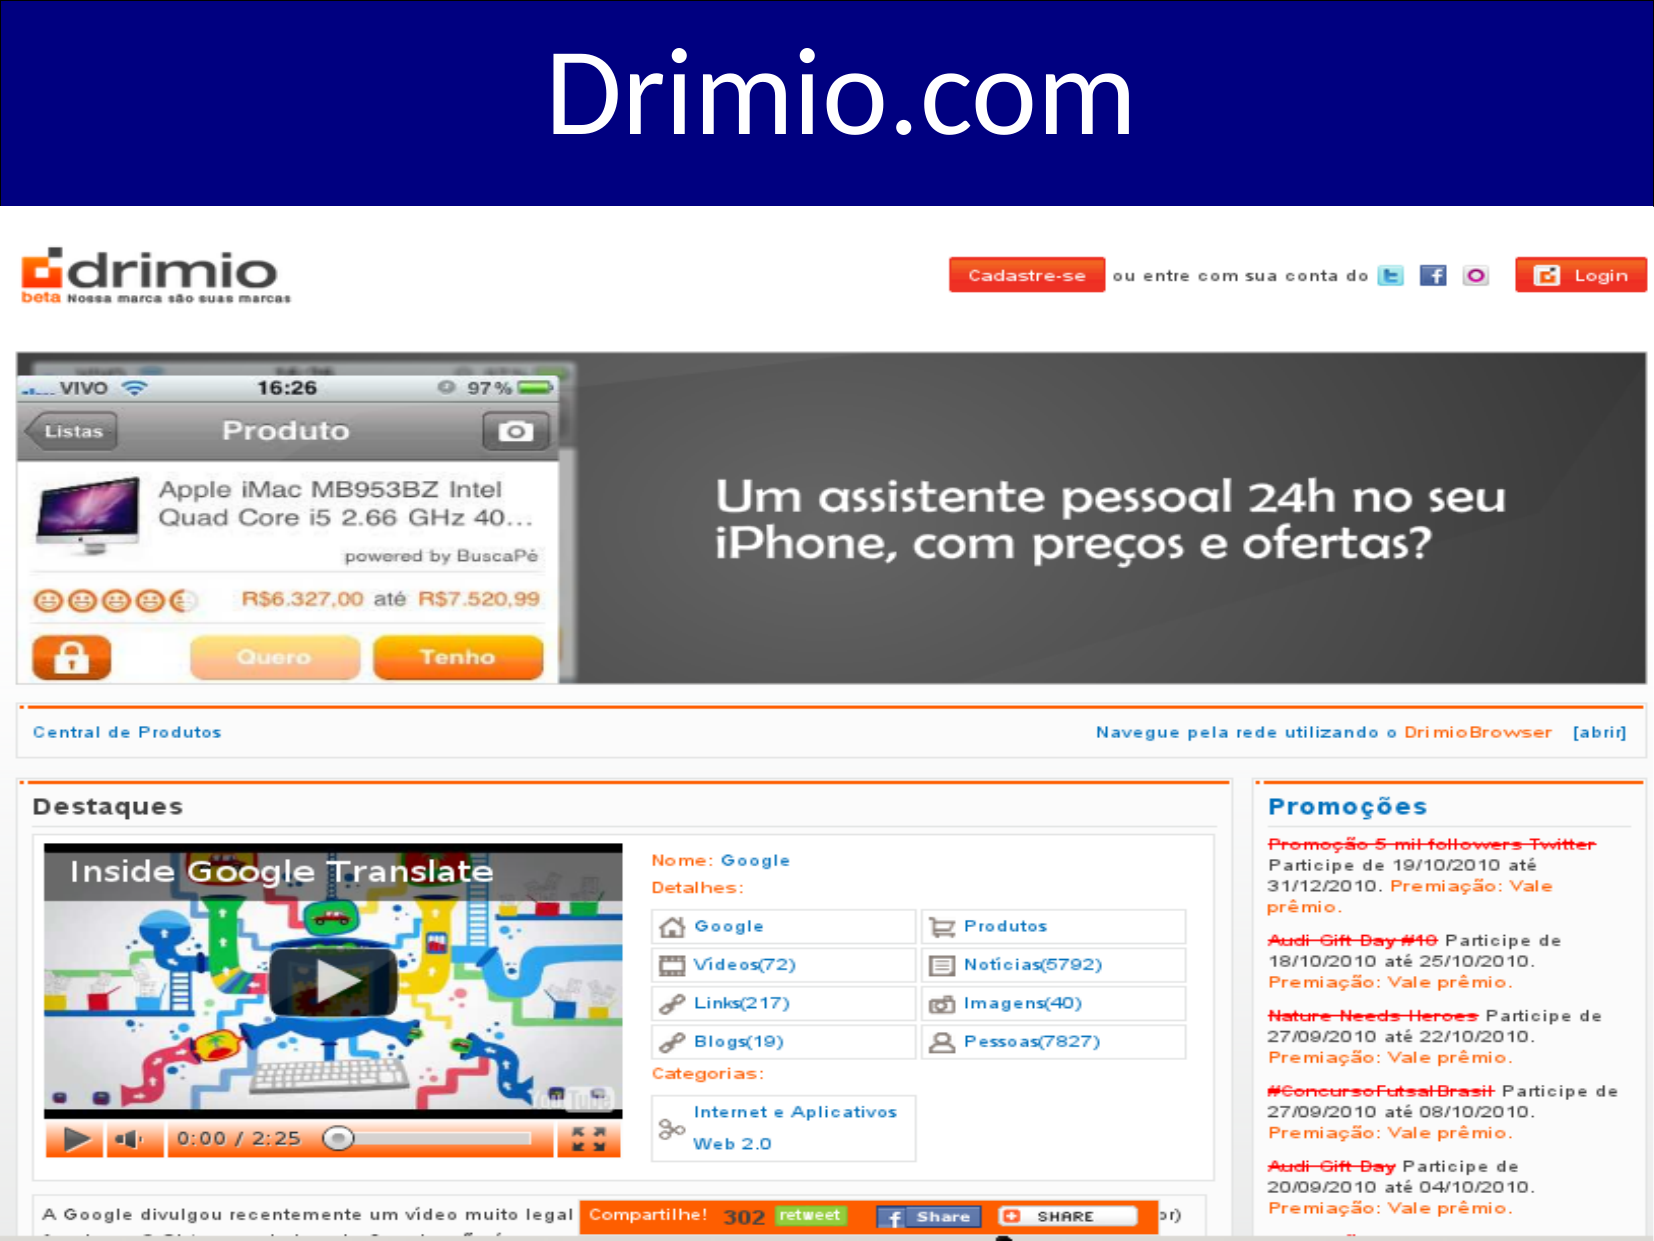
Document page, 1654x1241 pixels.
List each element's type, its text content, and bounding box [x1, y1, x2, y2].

title Drimio.com [0, 0, 1654, 206]
picture [0, 206, 1654, 1241]
